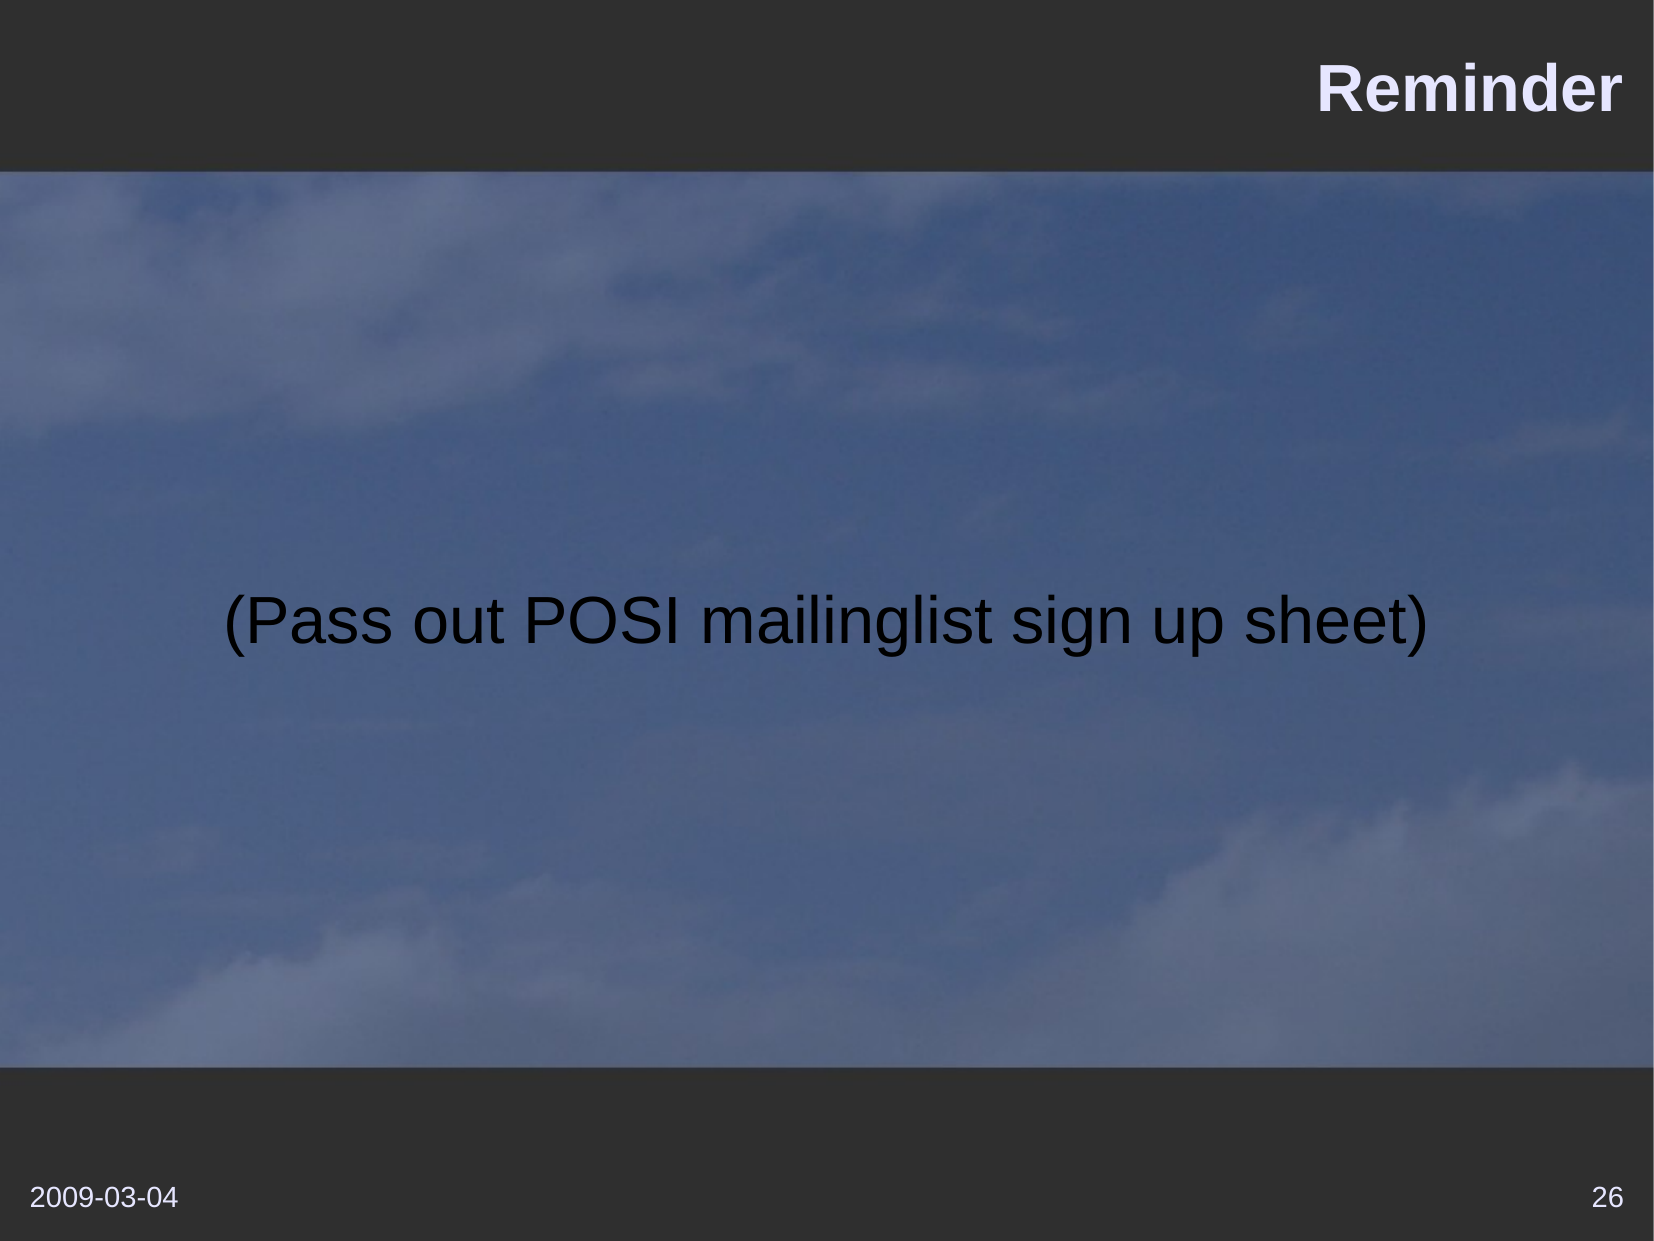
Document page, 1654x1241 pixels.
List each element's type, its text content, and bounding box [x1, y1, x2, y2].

title Reminder [29, 29, 1625, 148]
picture [0, 0, 1654, 1241]
subtitle (Pass out POSI mailinglist sign up sheet) [29, 214, 1625, 1027]
